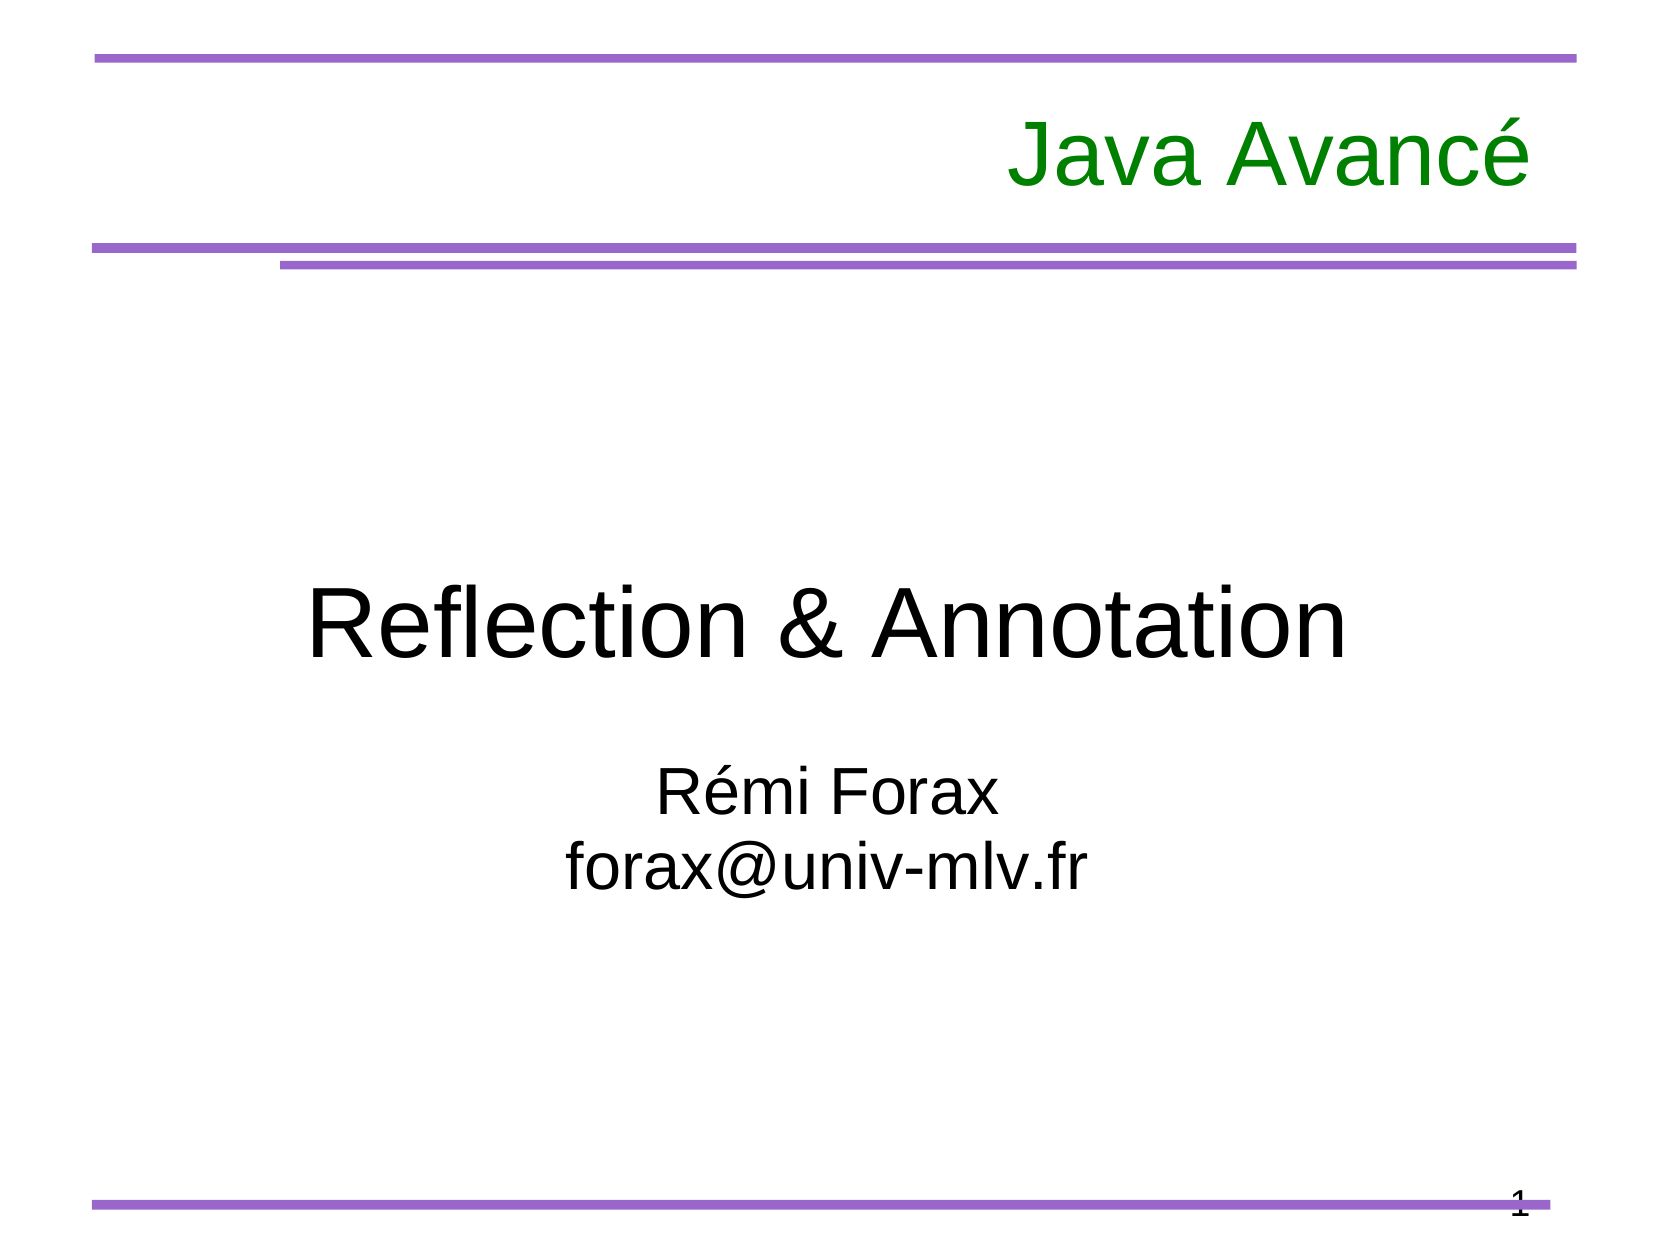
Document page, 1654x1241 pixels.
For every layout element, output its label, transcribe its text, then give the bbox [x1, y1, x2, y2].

title Java Avancé [121, 49, 1534, 257]
subtitle Reflection & Annotation Rémi Forax forax@univ-mlv.fr [121, 344, 1534, 1127]
